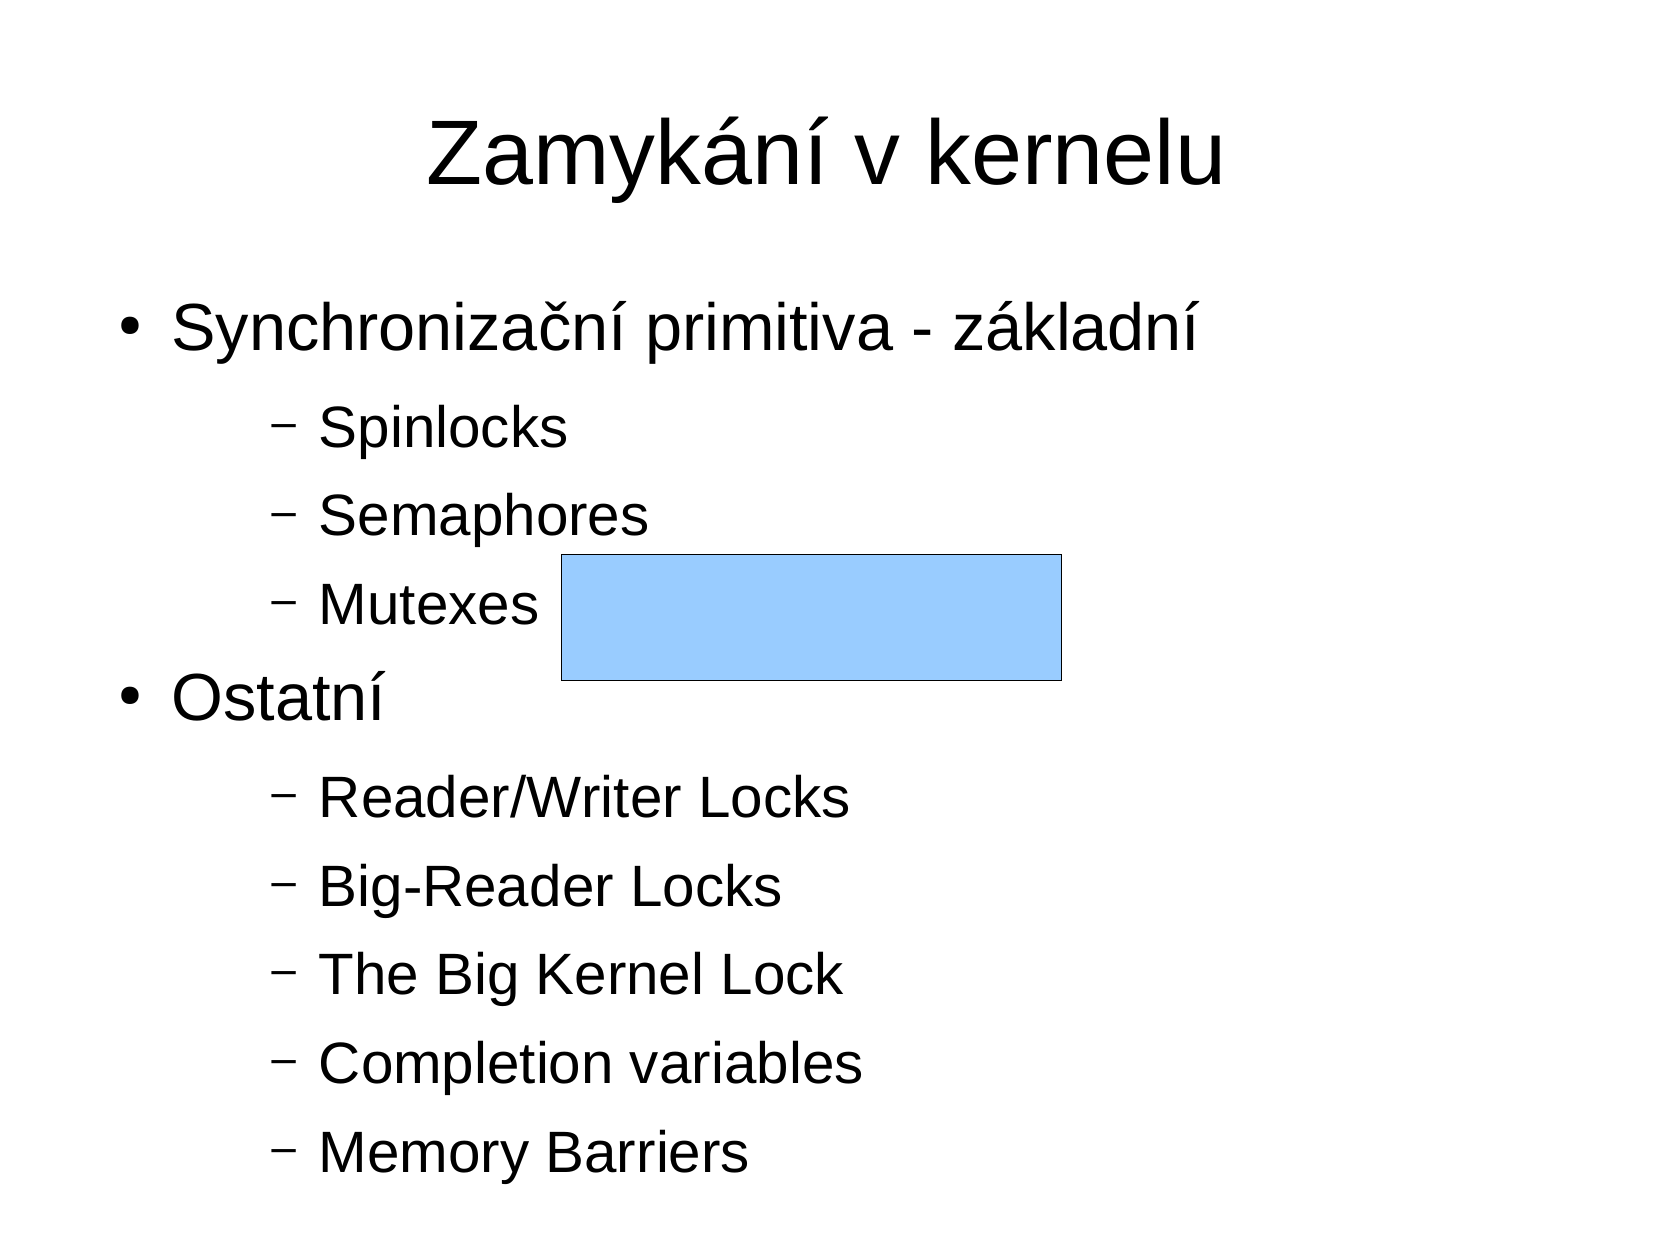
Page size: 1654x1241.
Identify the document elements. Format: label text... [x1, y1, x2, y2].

list Synchronizační primitiva - základní Spinlocks Semaphores Mutexes Ostatní Reader/Writer Locks Big-Reader Locks The Big Kernel Lock Completion variables Memory Barriers [82, 290, 1571, 1185]
title Zamykání v kernelu [82, 49, 1571, 257]
chart [561, 554, 1062, 681]
